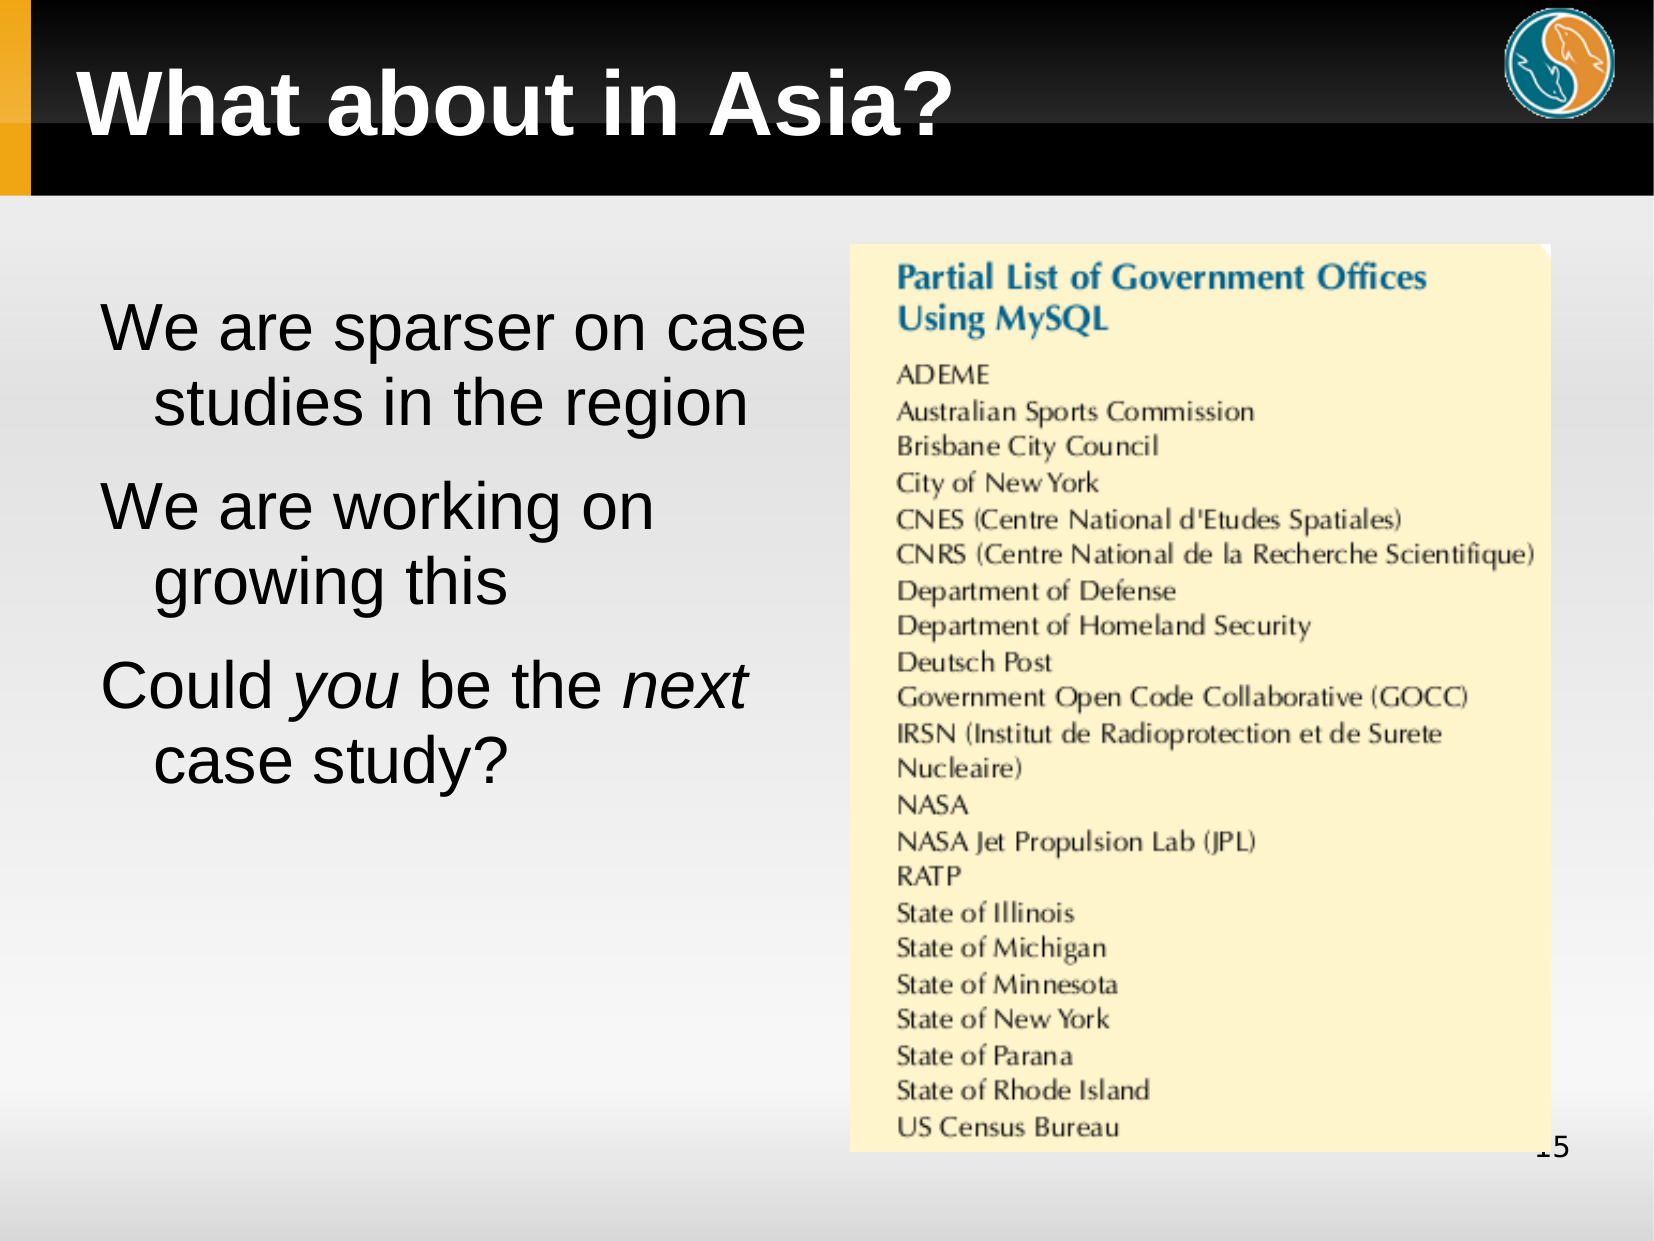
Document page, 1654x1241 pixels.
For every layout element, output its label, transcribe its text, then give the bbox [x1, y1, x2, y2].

title What about in Asia? [76, 0, 1565, 208]
list We are sparser on case studies in the region We are working on growing this Could you be the next case study? [82, 290, 809, 1109]
picture [0, 0, 1654, 1241]
